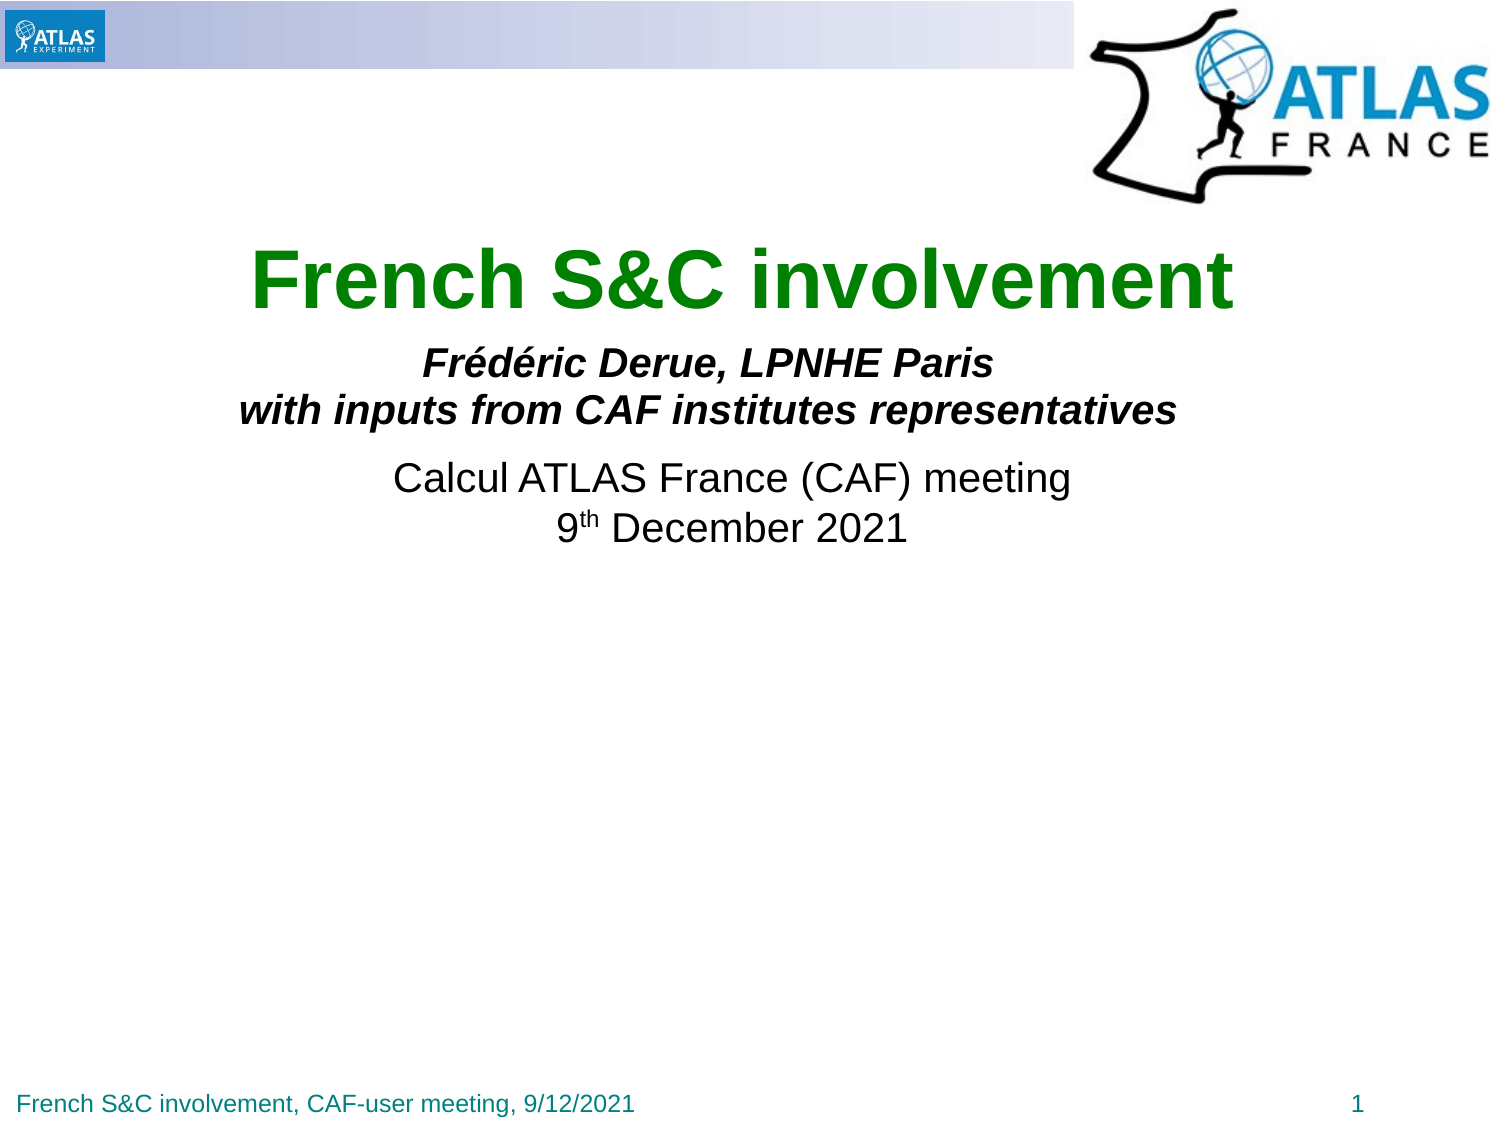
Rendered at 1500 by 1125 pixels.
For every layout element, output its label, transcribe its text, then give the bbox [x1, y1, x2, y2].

text_box Calcul ATLAS France (CAF) meeting 9th December 2021 [346, 442, 1119, 549]
text_box French S&C involvement [7, 224, 1500, 352]
picture [1074, 0, 1500, 215]
text_box Frédéric Derue, LPNHE Paris with inputs from CAF institutes representatives [218, 333, 1199, 392]
picture [5, 10, 105, 62]
